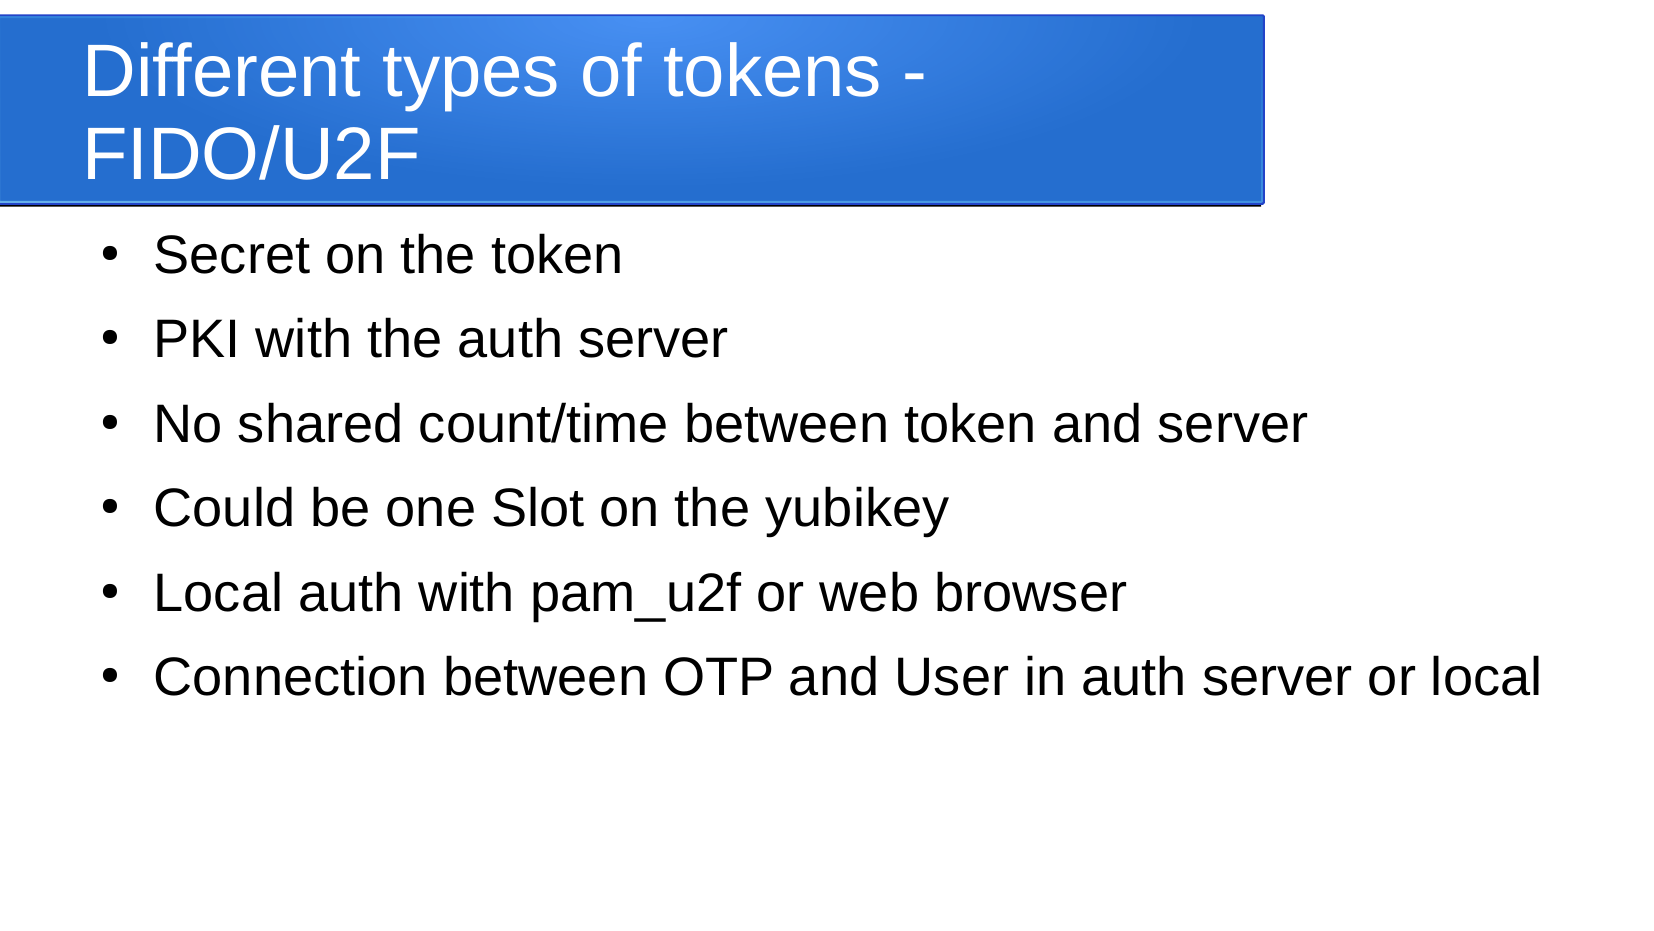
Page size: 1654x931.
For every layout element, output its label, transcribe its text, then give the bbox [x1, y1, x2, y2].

list Secret on the token PKI with the auth server No shared count/time between token and server Could be one Slot on the yubikey Local auth with pam_u2f or web browser Connection between OTP and User in auth server or local [82, 224, 1571, 863]
title Different types of tokens - FIDO/U2F [82, 29, 1235, 196]
